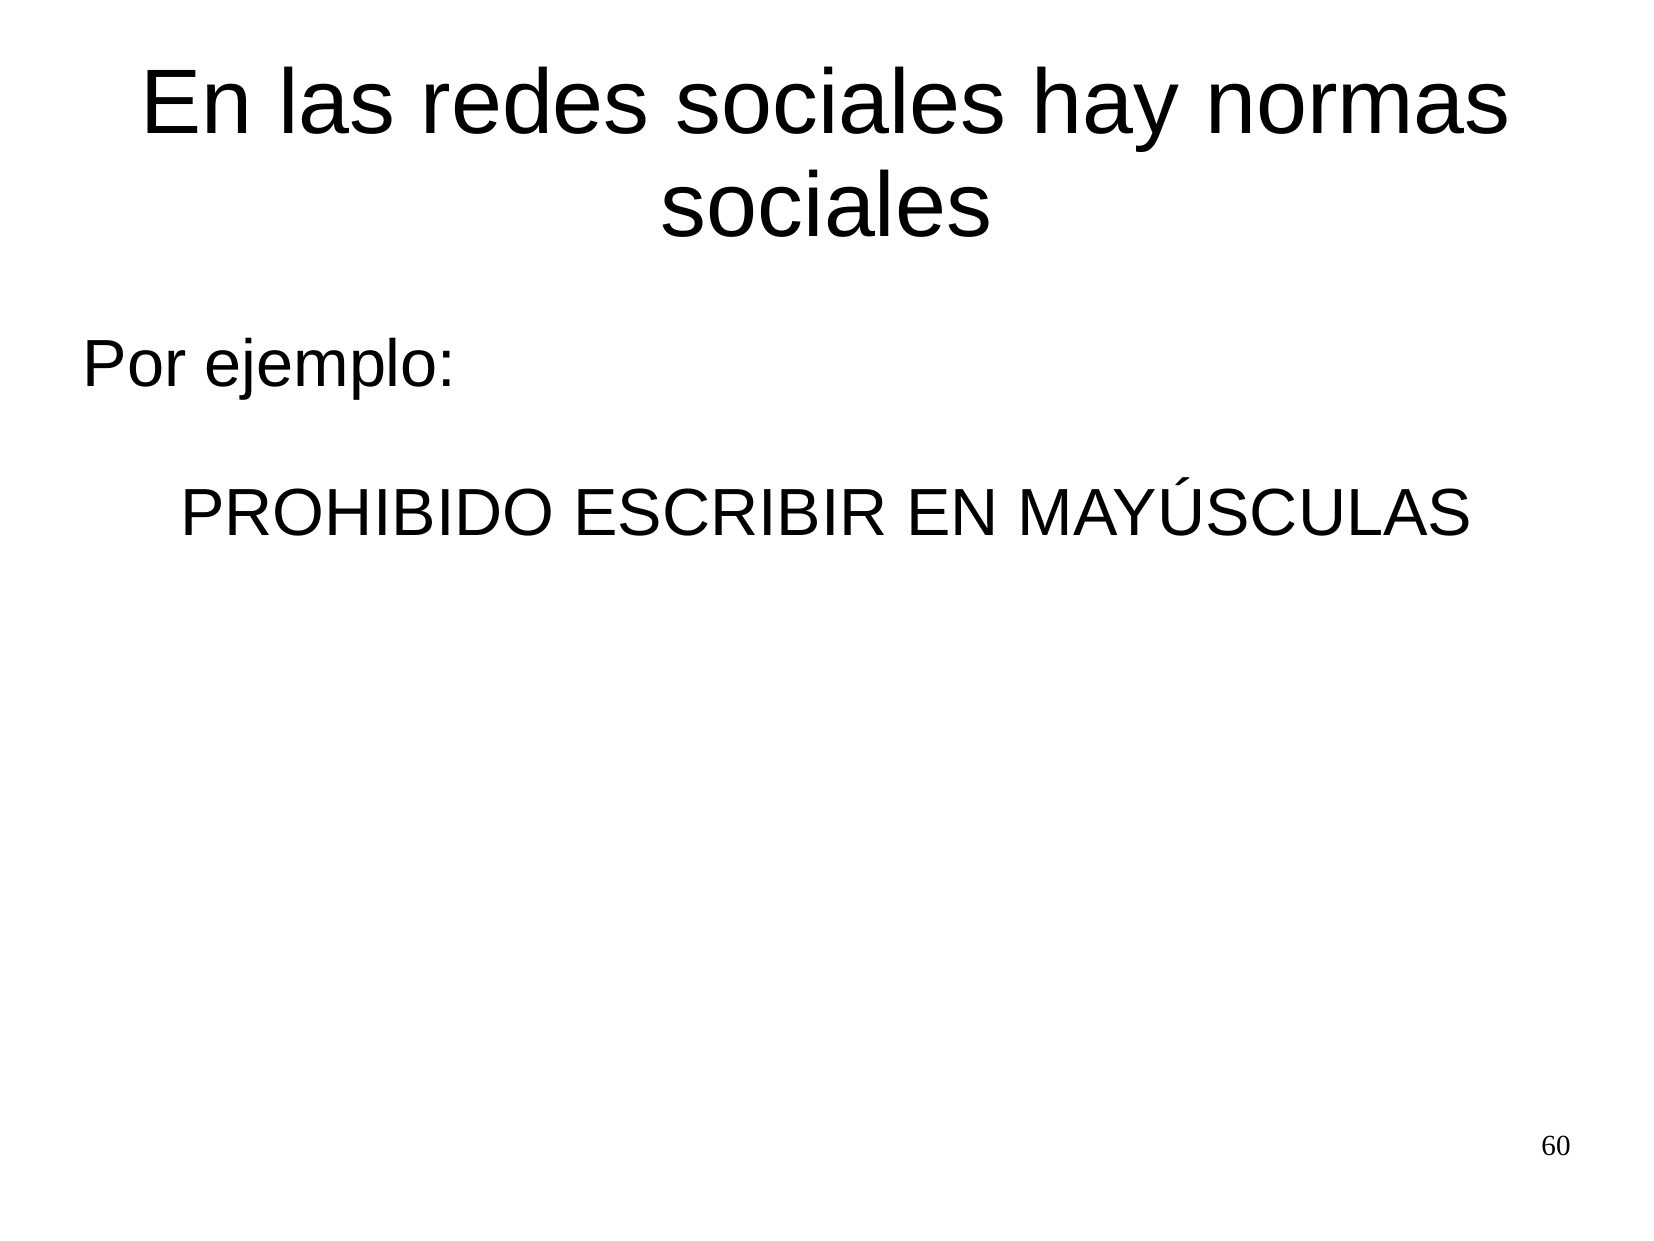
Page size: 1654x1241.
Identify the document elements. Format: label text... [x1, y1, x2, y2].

title En las redes sociales hay normas sociales [82, 49, 1571, 257]
subtitle Por ejemplo: PROHIBIDO ESCRIBIR EN MAYÚSCULAS [82, 290, 1571, 1109]
